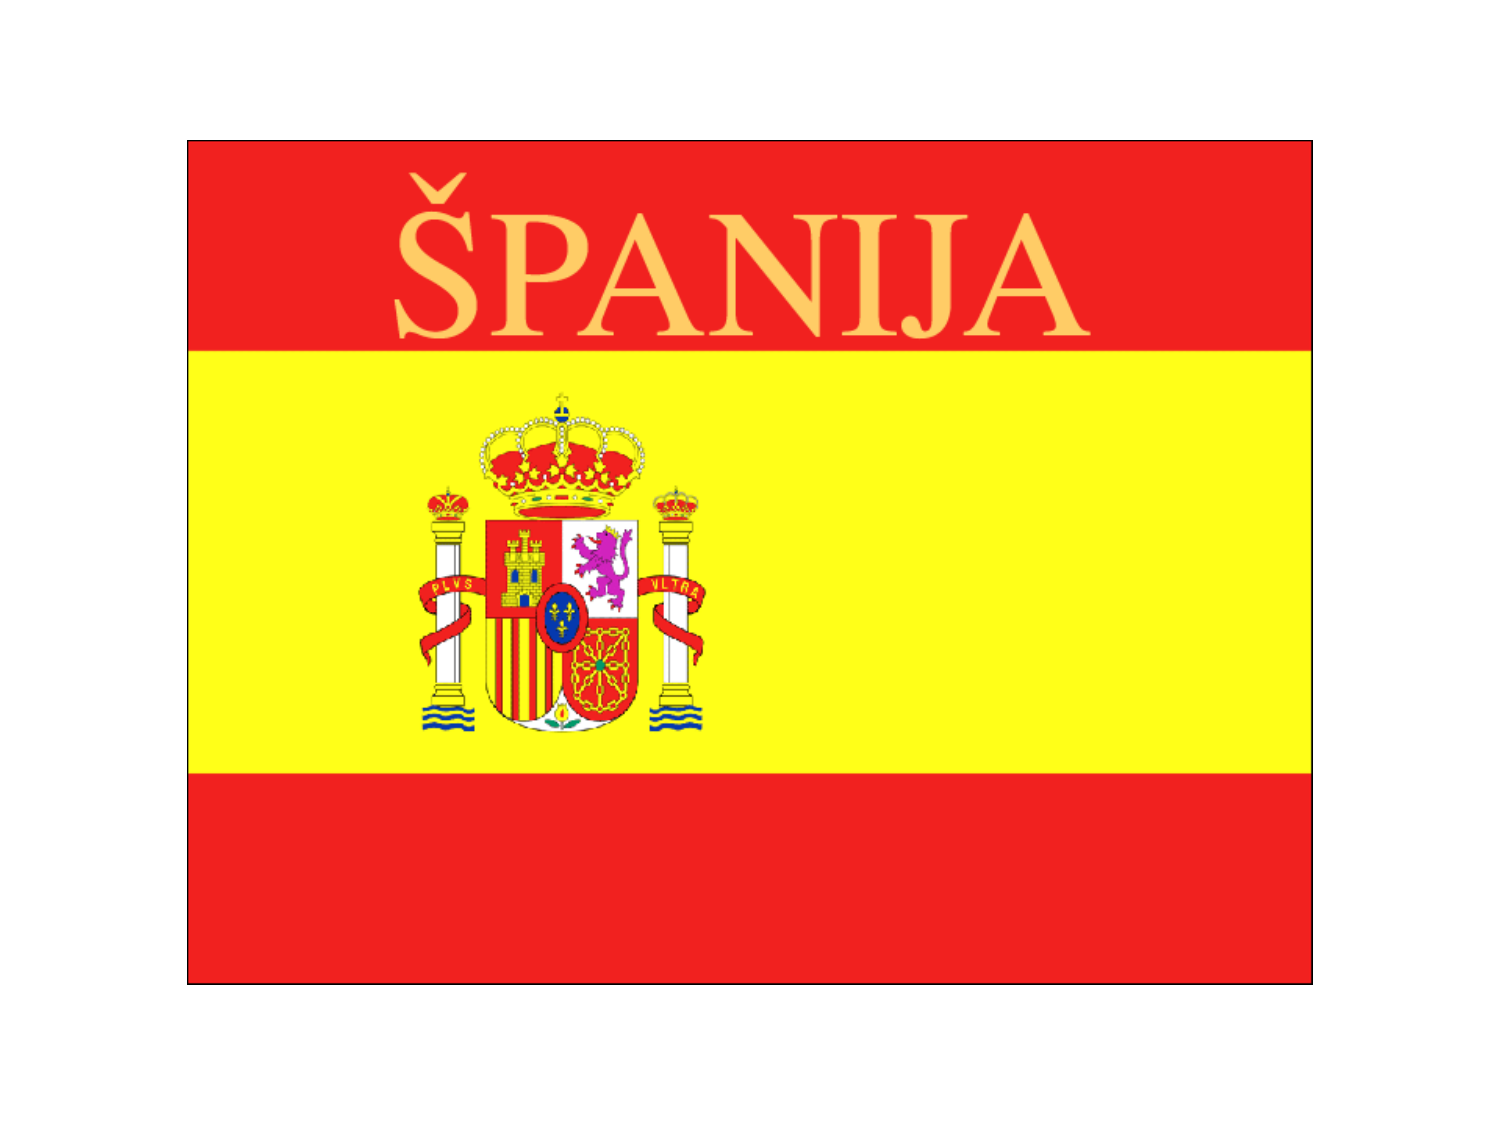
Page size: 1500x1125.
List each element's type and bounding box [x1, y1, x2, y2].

picture [187, 140, 1313, 985]
